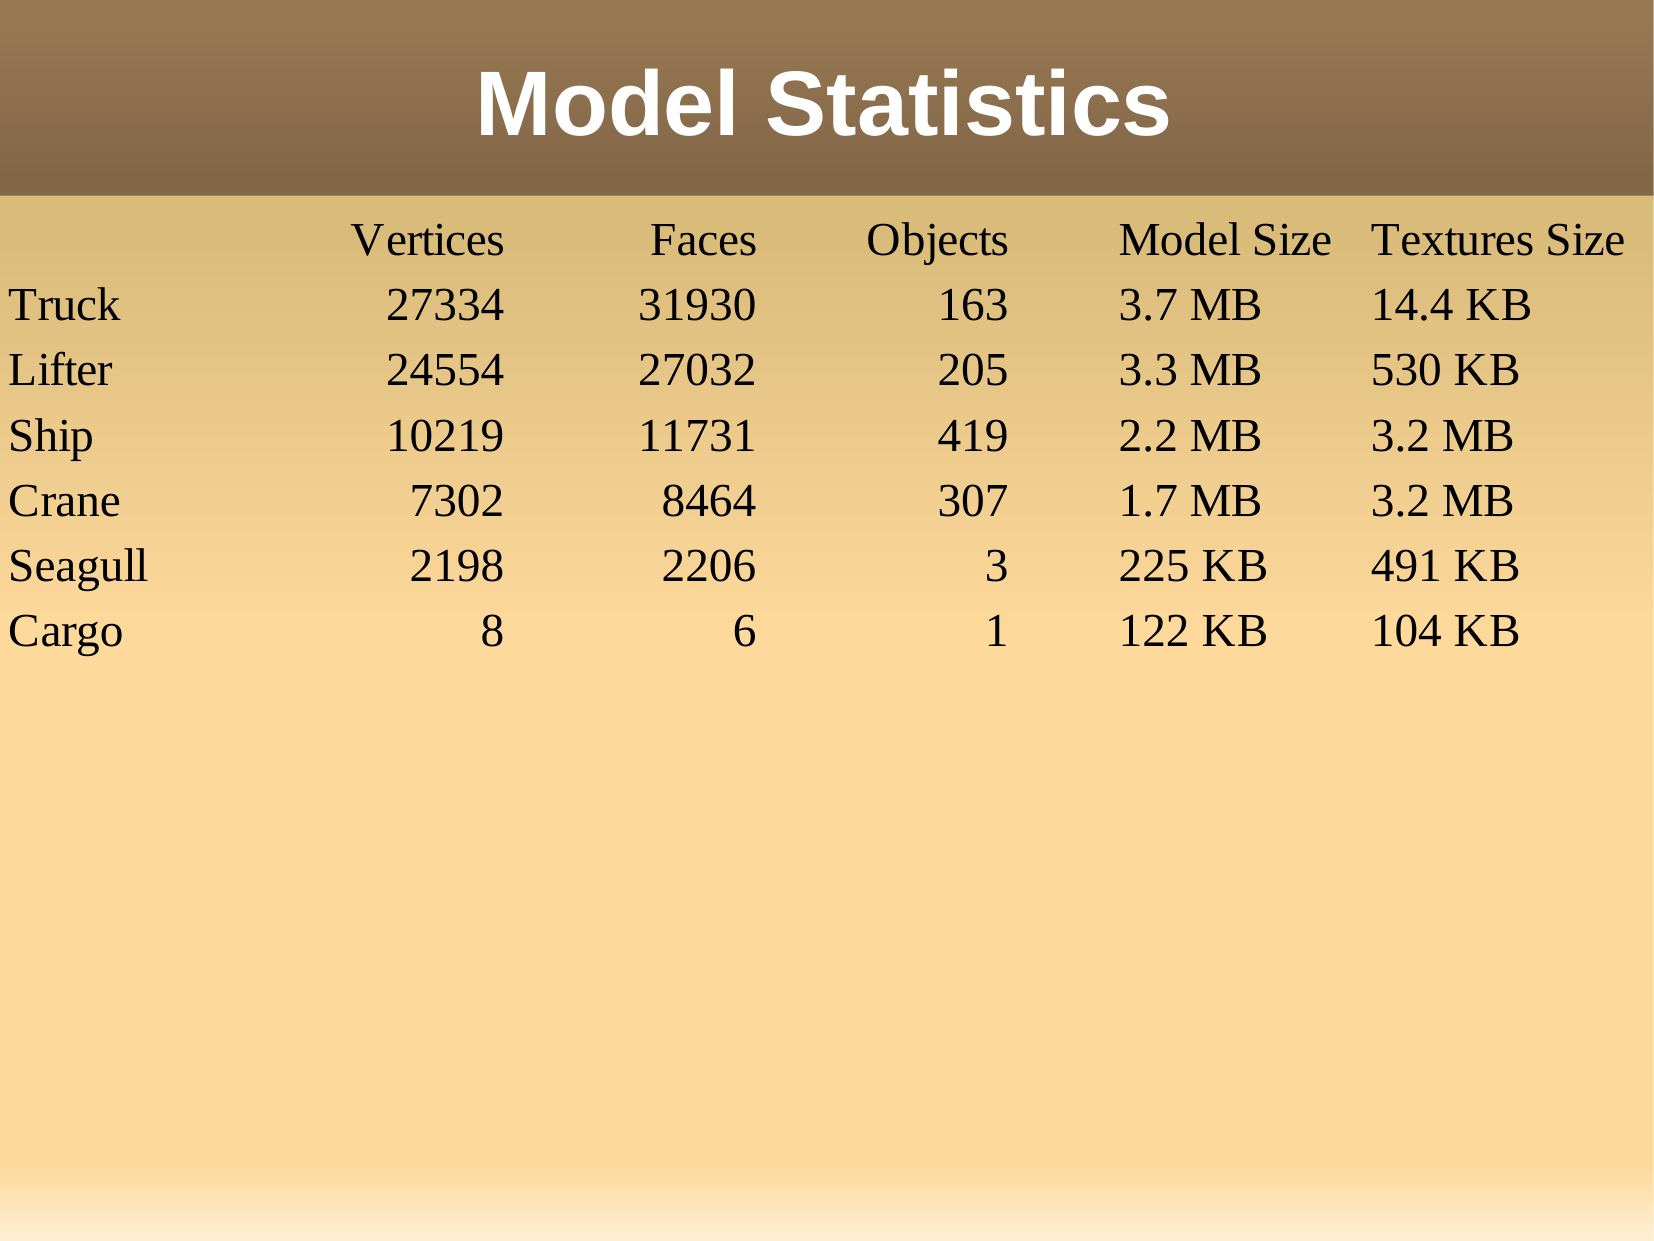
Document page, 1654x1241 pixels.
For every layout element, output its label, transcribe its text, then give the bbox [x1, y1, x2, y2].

picture [0, 0, 1654, 1241]
title Model Statistics [37, 7, 1613, 200]
chart [4, 207, 1654, 671]
